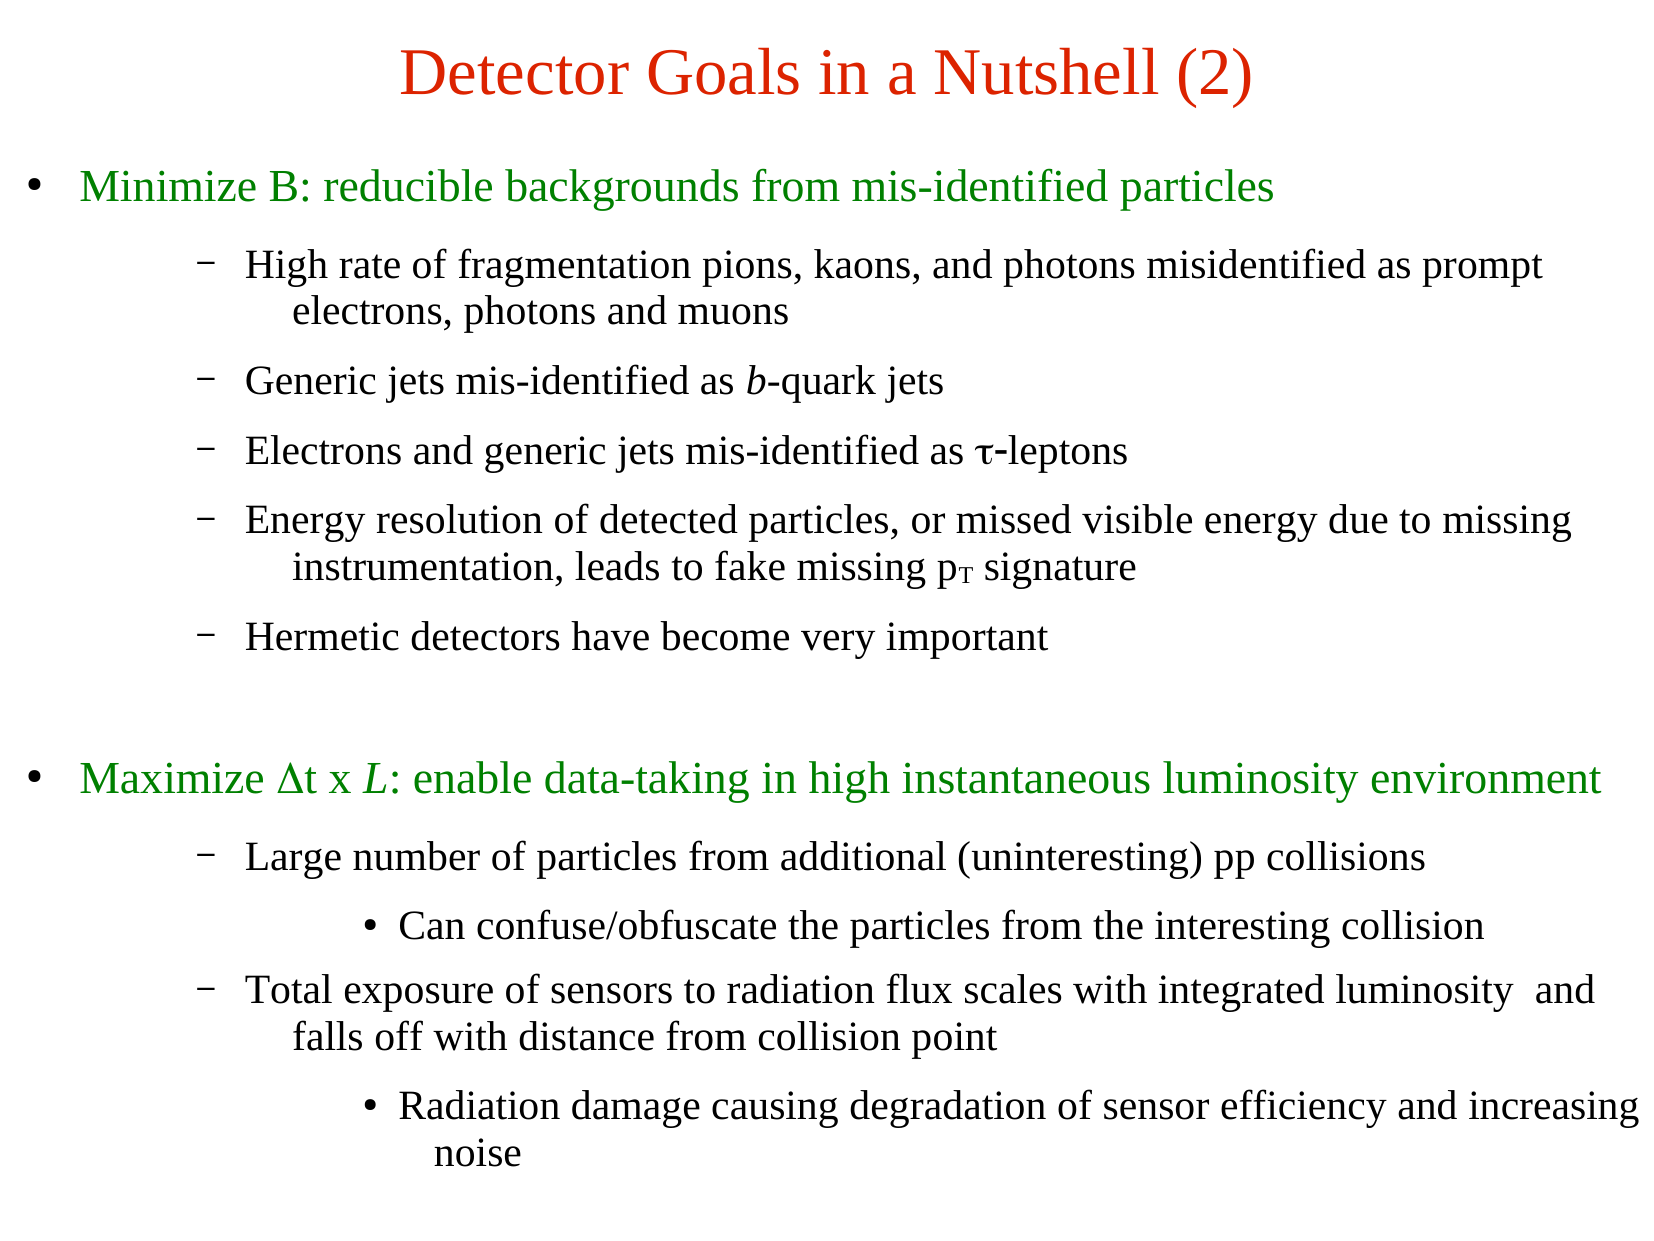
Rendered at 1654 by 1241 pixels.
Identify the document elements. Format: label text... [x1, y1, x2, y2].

title Detector Goals in a Nutshell (2) [121, 2, 1534, 142]
list [20, 611, 1654, 1186]
list Minimize B: reducible backgrounds from mis-identified particles High rate of fragmentation pions, kaons, and photons misidentified as prompt electrons, photons and muons Generic jets mis-identified as b-quark jets Electrons and generic jets mis-identified as τ-leptons Energy resolution of detected particles, or missed visible energy due to missing instrumentation, leads to fake missing pT signature Hermetic detectors have become very important Maximize Δt x L: enable data-taking in high instantaneous luminosity environment Large number of particles from additional (uninteresting) pp collisions Can confuse/obfuscate the particles from the interesting collision Total exposure of sensors to radiation flux scales with integrated luminosity and falls off with distance from collision point Radiation damage causing degradation of sensor efficiency and increasing noise [8, 160, 1642, 1194]
